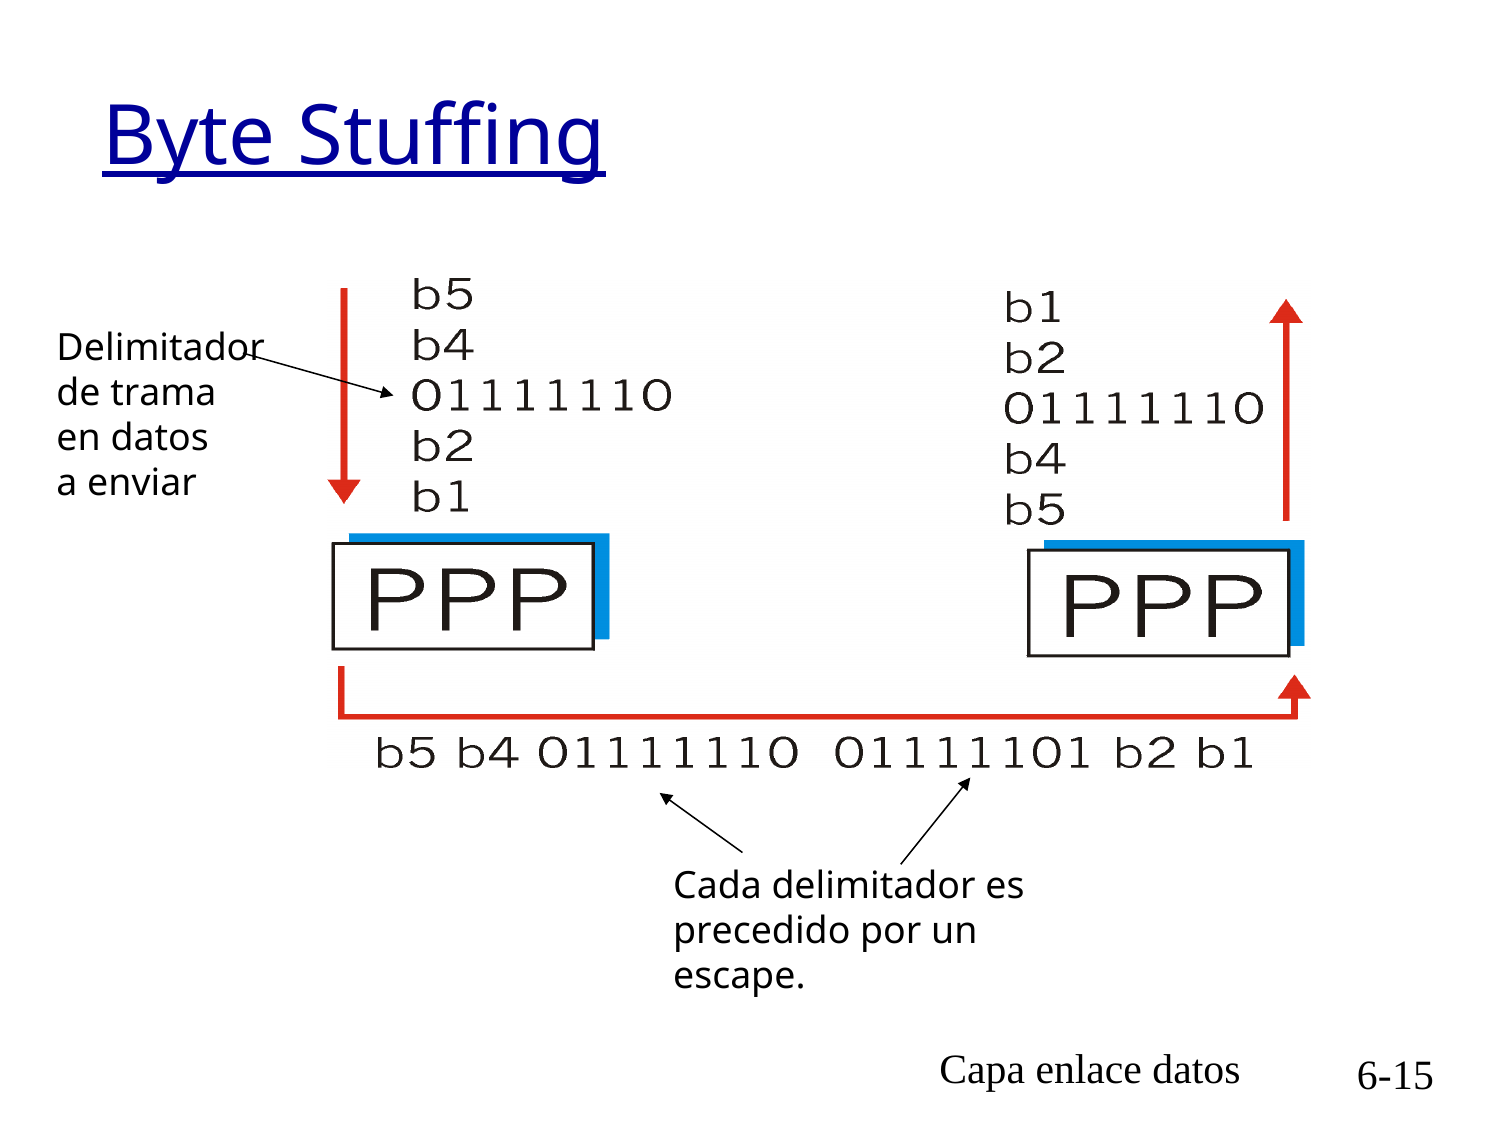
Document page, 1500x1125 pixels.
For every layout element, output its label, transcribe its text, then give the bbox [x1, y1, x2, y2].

picture [327, 278, 1311, 768]
text_box Cada delimitador es precedido por un escape. [658, 853, 1122, 1005]
text_box Delimitador de trama en datos a enviar [41, 315, 281, 512]
title Byte Stuffing [87, 37, 1363, 225]
